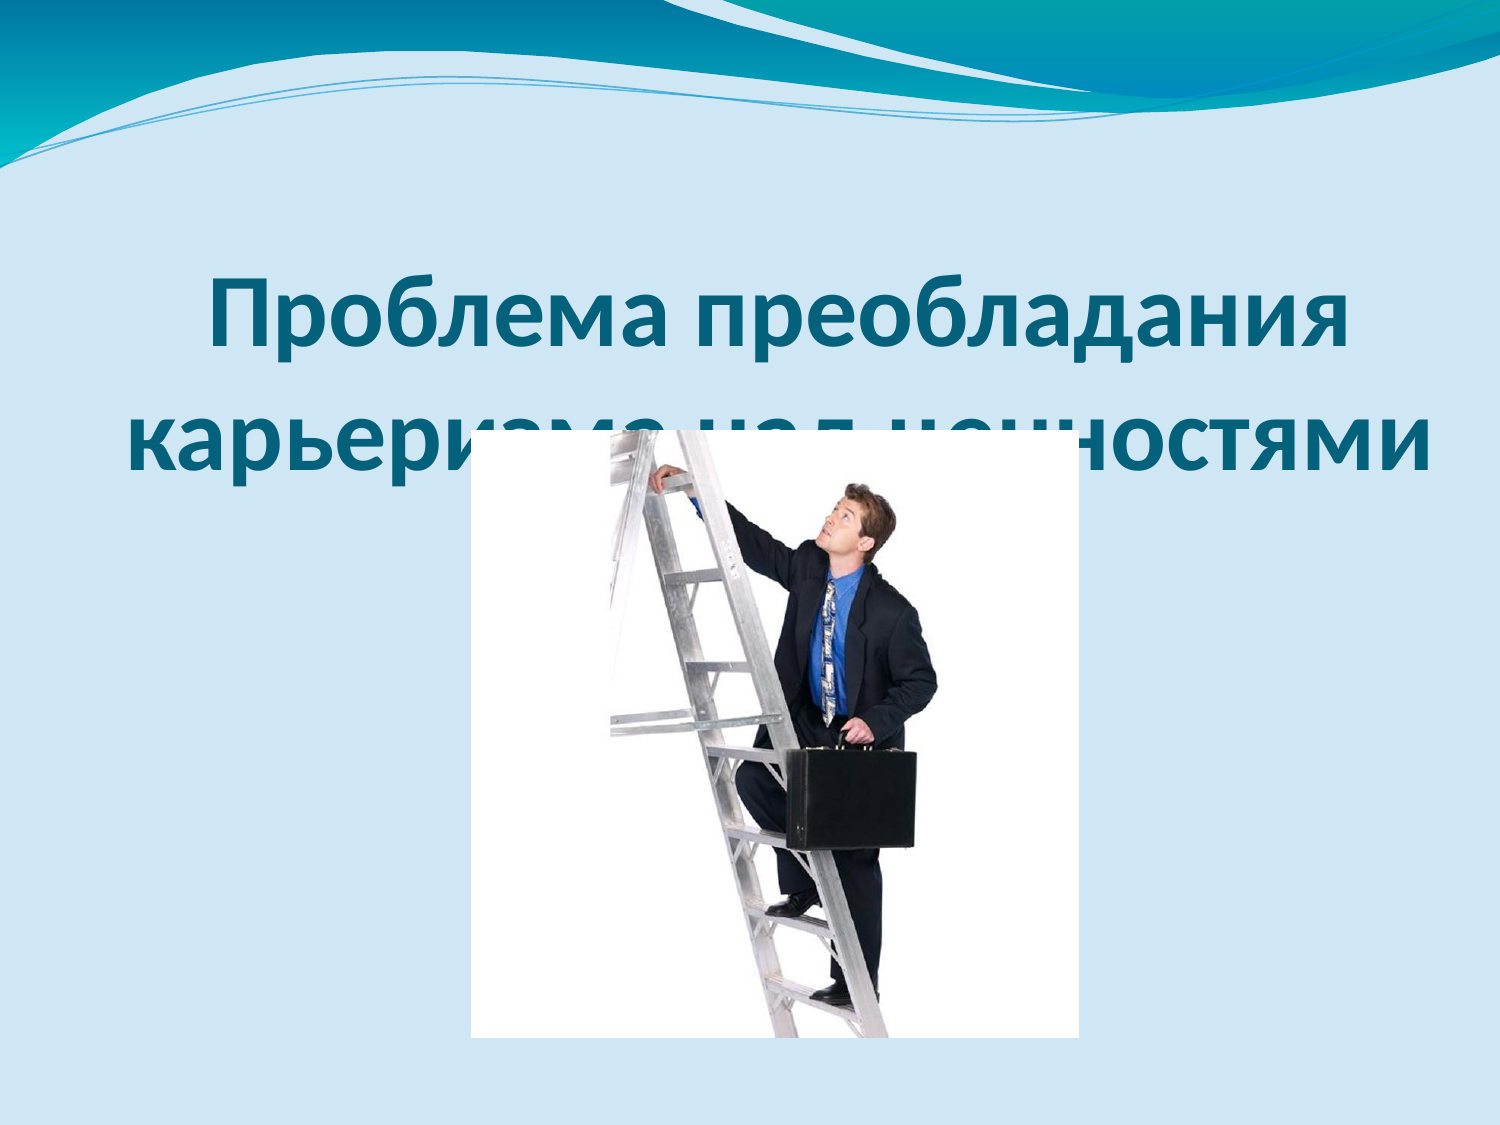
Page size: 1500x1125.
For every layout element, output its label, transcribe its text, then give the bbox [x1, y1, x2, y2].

title Проблема преобладания карьеризма над ценностями семьи. [105, 234, 1456, 422]
picture [471, 430, 1079, 1038]
